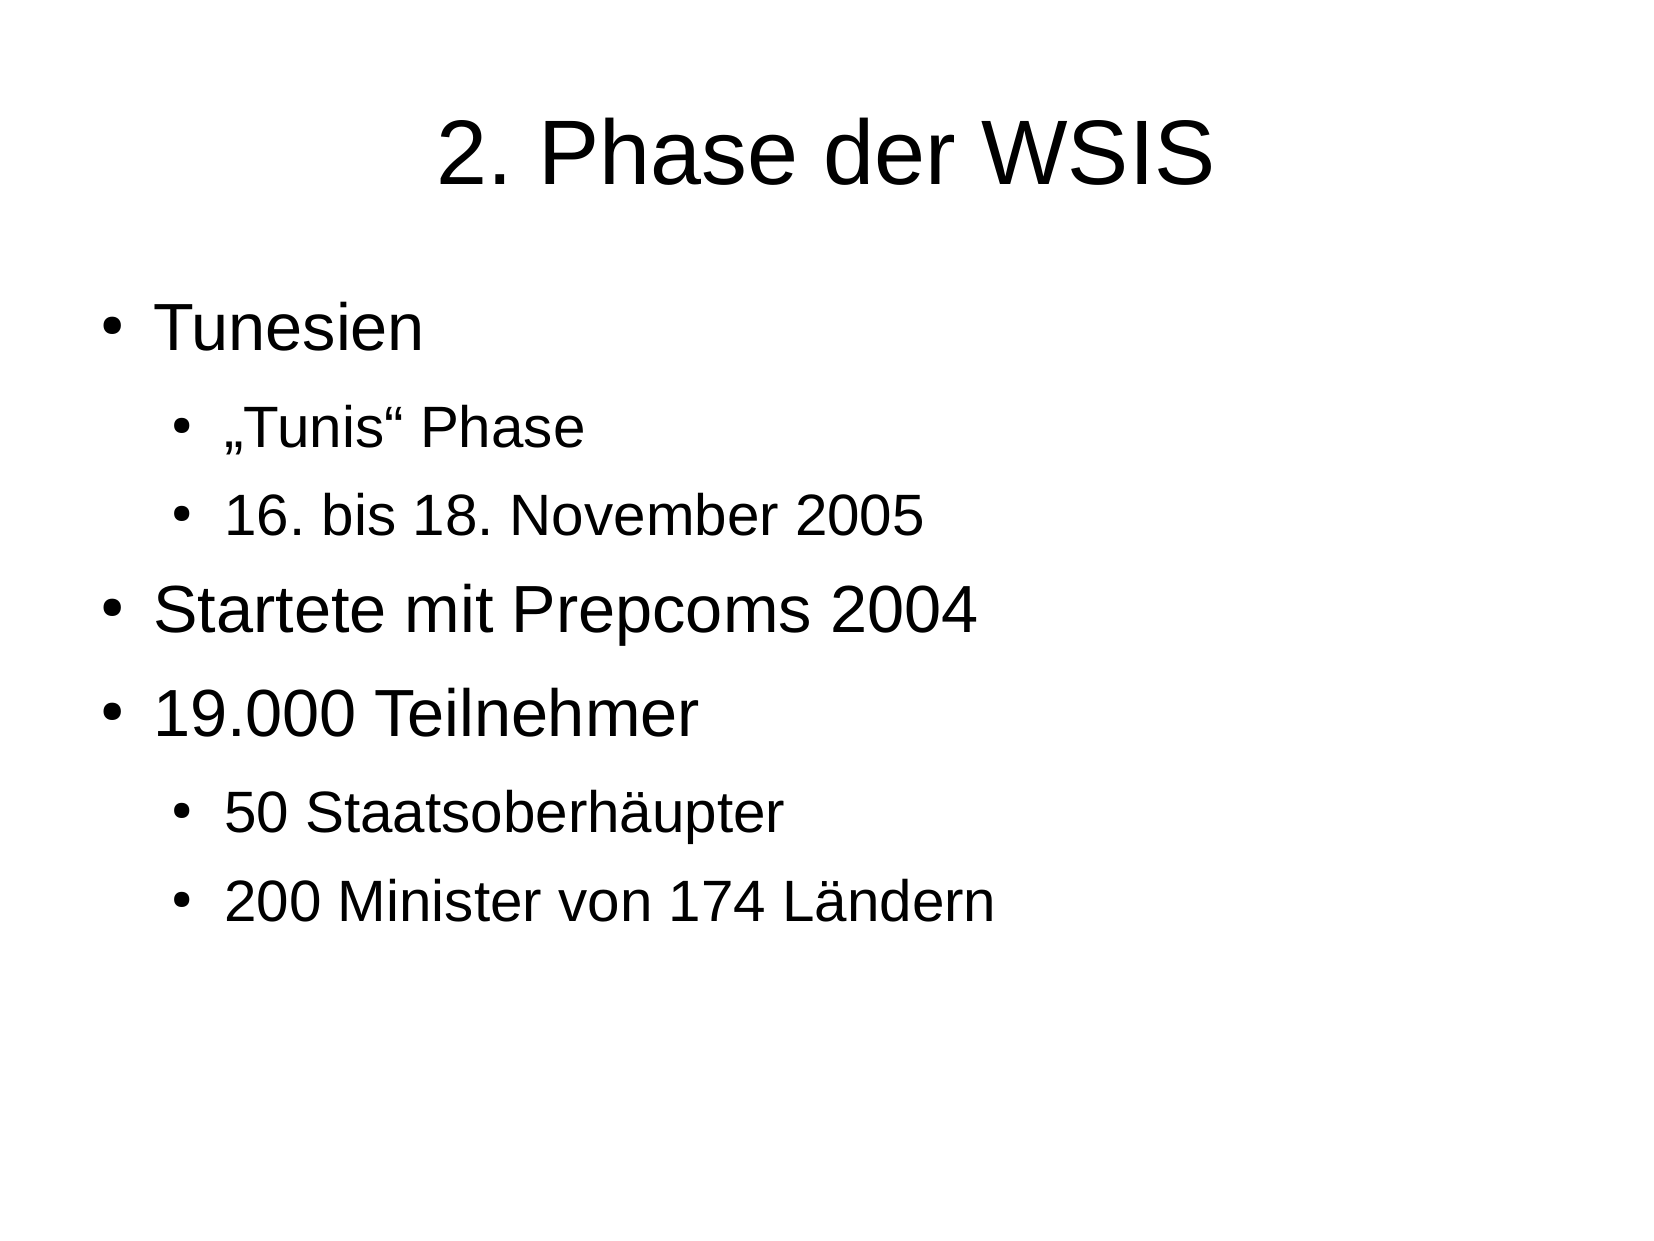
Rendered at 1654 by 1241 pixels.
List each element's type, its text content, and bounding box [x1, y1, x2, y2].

title 2. Phase der WSIS [82, 49, 1571, 257]
list Tunesien „Tunis“ Phase 16. bis 18. November 2005 Startete mit Prepcoms 2004 19.000 Teilnehmer 50 Staatsoberhäupter 200 Minister von 174 Ländern [82, 290, 1571, 1109]
